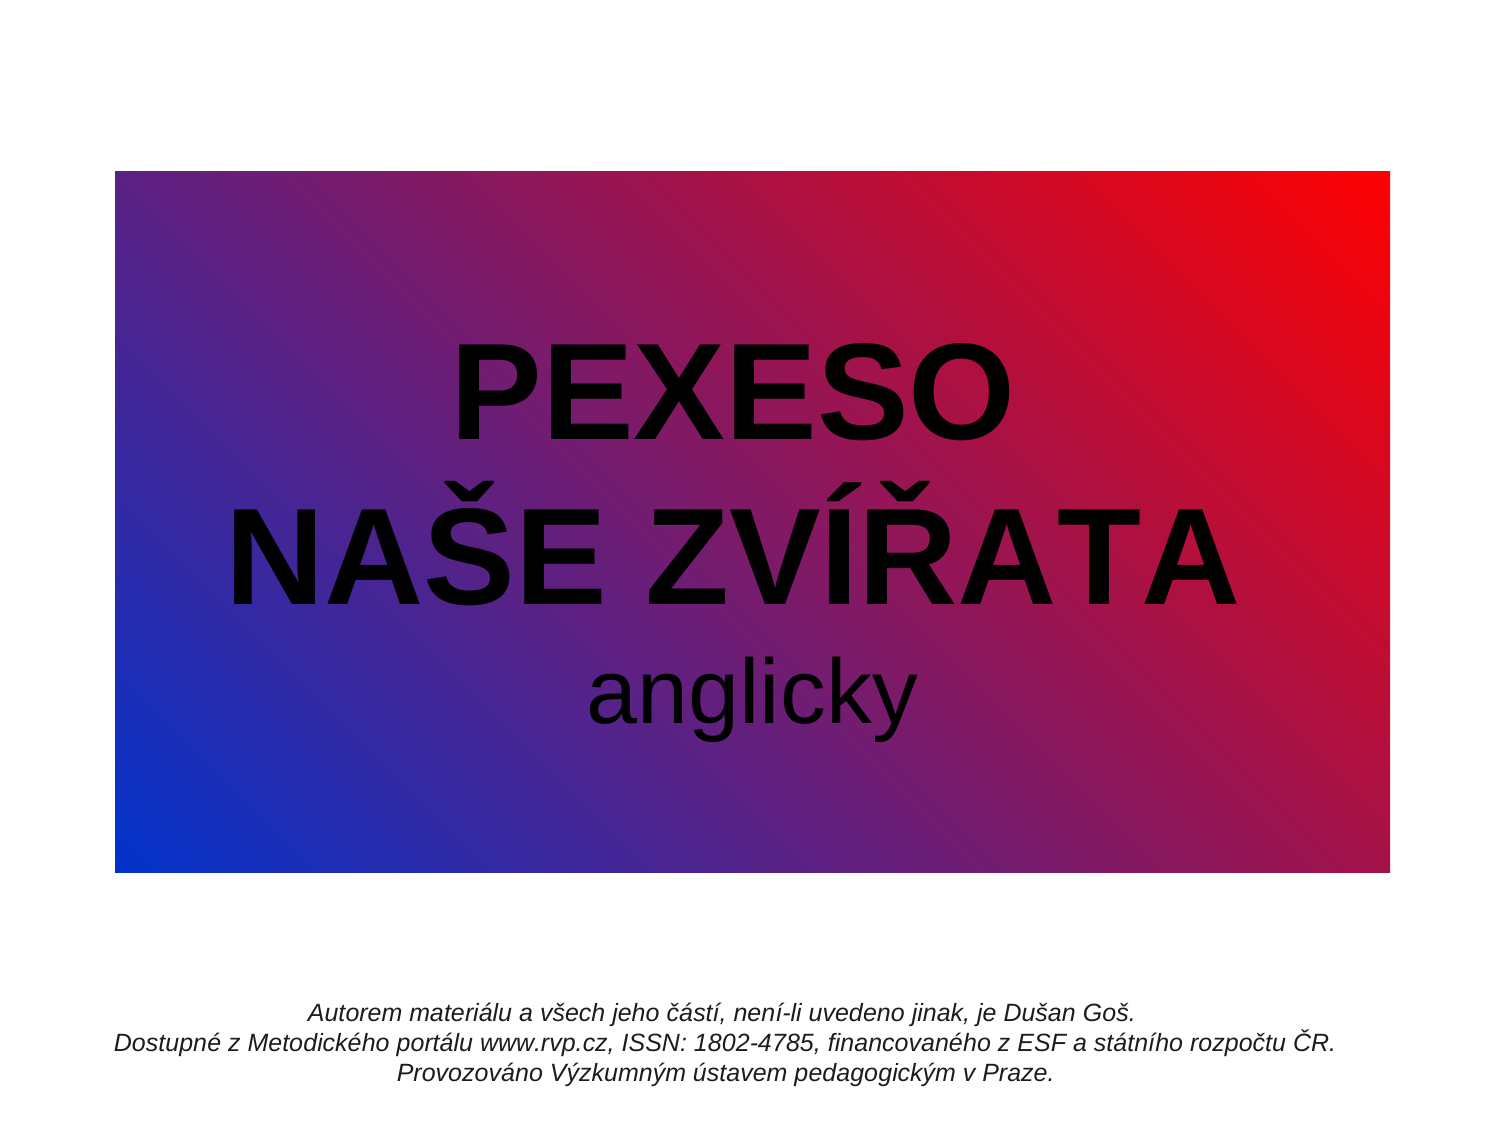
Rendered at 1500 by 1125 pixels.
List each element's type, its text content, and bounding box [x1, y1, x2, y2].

title PEXESO NAŠE ZVÍŘATA anglicky [115, 171, 1391, 873]
text_box Autorem materiálu a všech jeho částí, není-li uvedeno jinak, je Dušan Goš. Dostupné z Metodického portálu www.rvp.cz, ISSN: 1802-4785, financovaného z ESF a státního rozpočtu ČR. Provozováno Výzkumným ústavem pedagogickým v Praze. [88, 1011, 1365, 1072]
